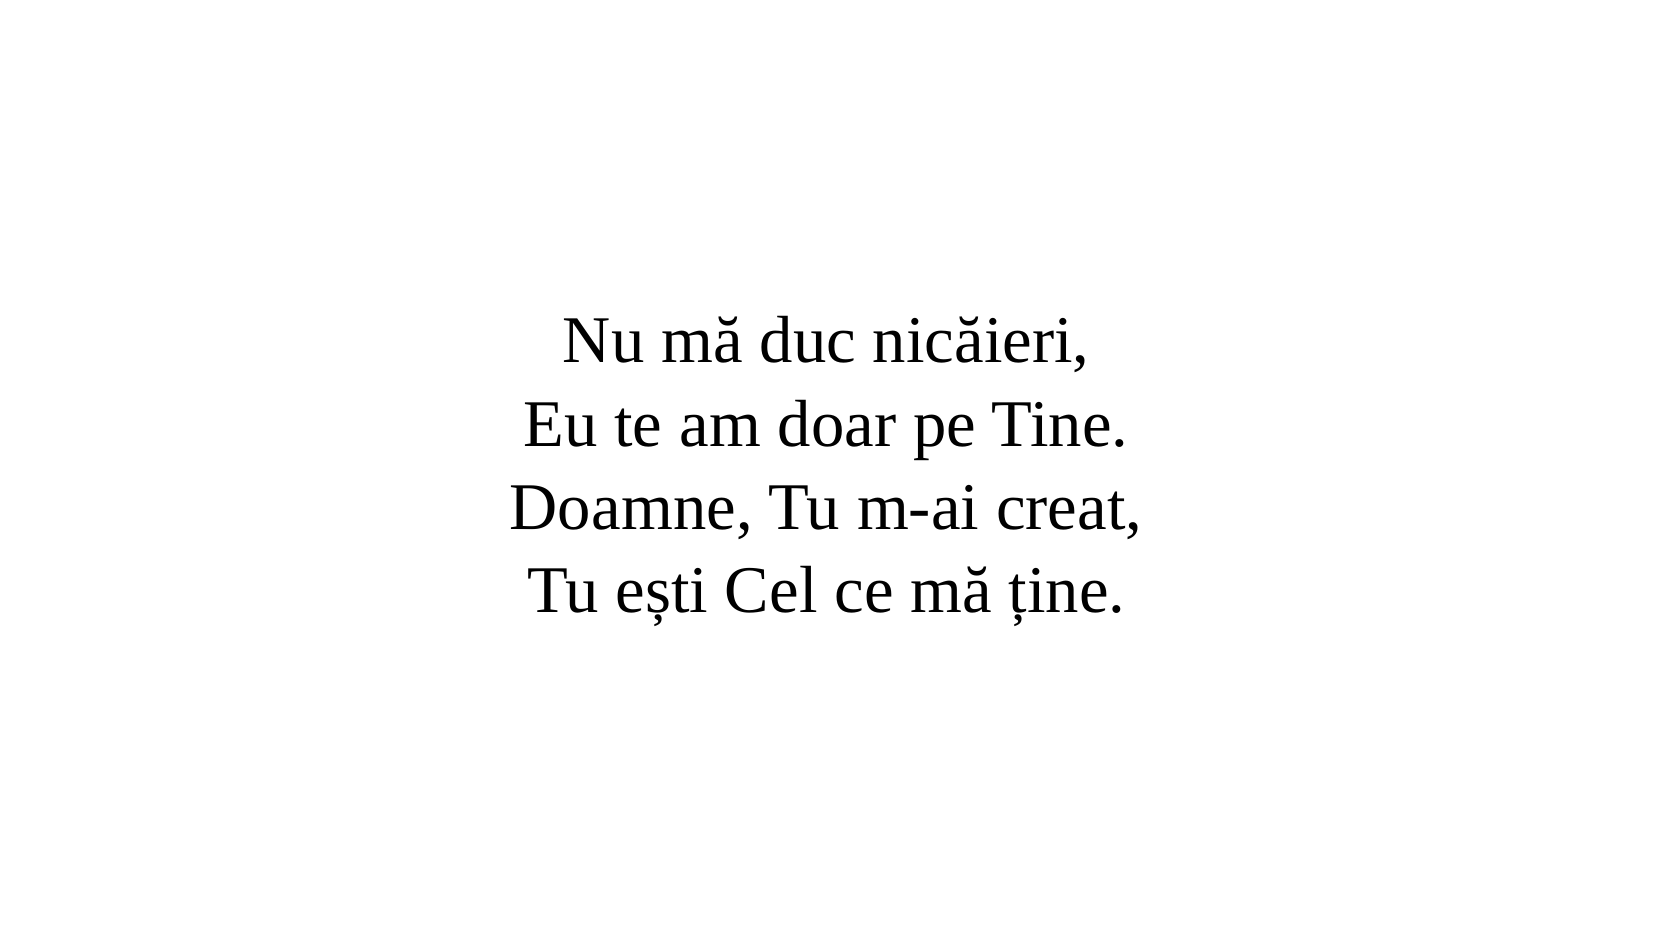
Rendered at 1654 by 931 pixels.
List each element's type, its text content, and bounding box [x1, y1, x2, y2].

subtitle Nu mă duc nicăieri, Eu te am doar pe Tine. Doamne, Tu m-ai creat, Tu ești Cel ce mă ține. [300, 150, 1354, 781]
